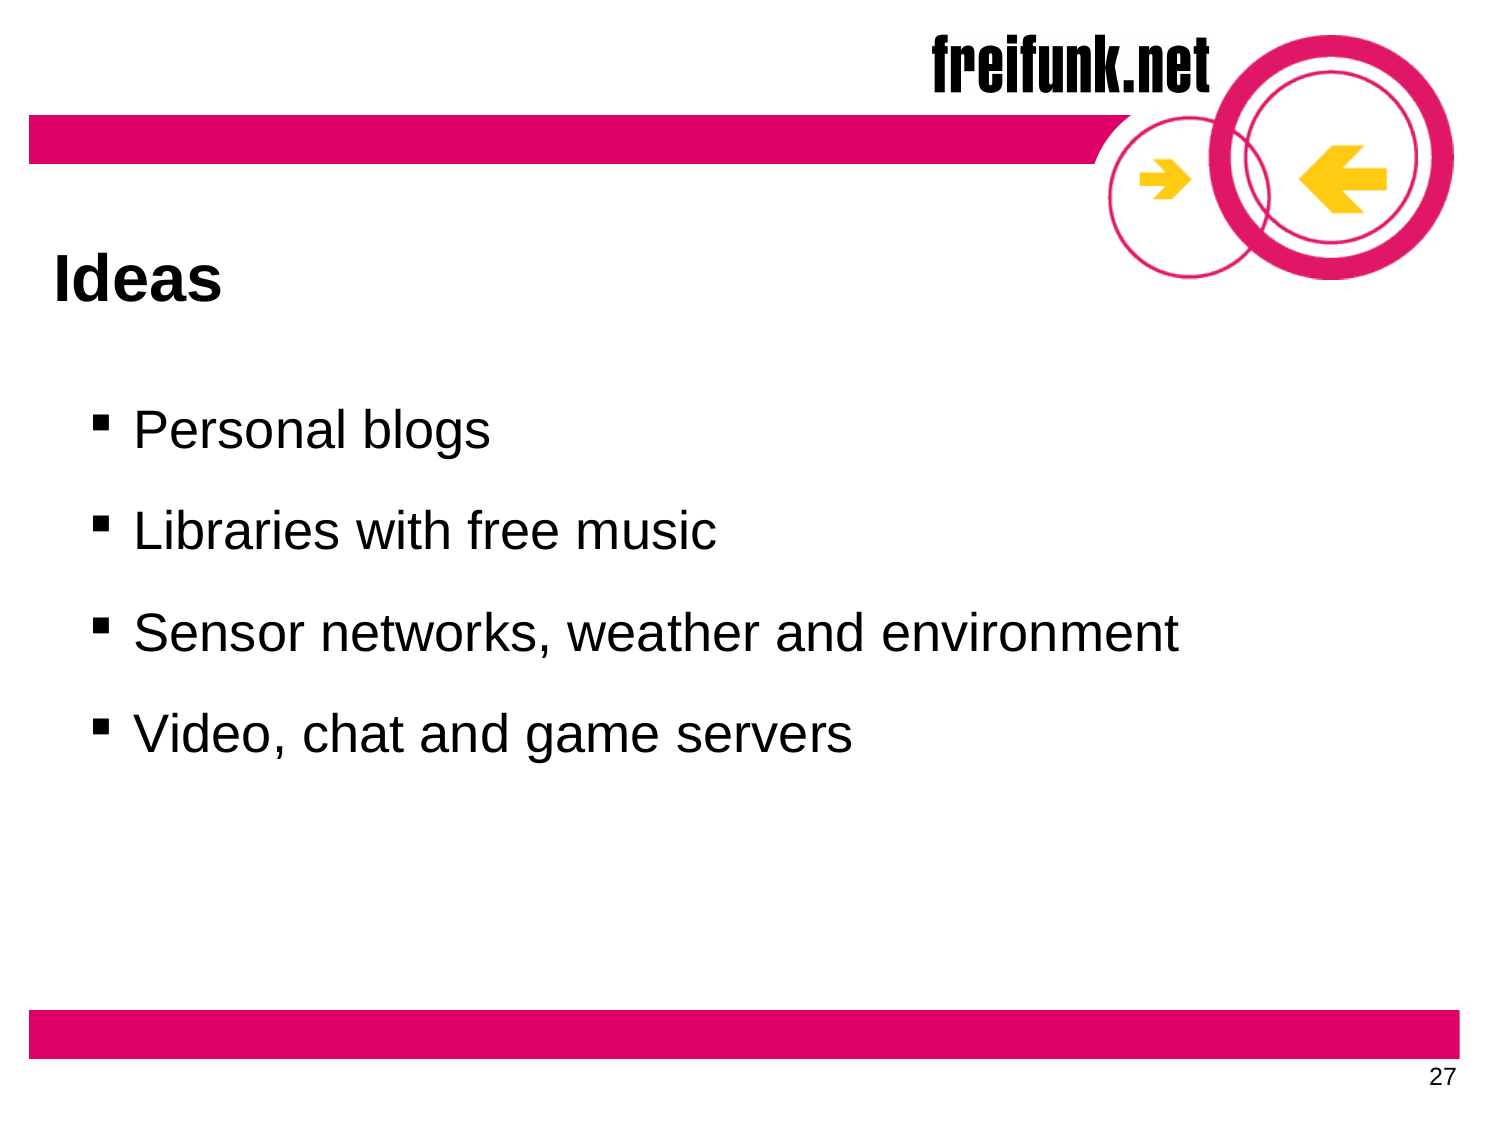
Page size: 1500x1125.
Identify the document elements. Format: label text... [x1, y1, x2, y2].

text_box Personal blogs Libraries with free music Sensor networks, weather and environment Video, chat and game servers [59, 395, 1288, 976]
picture [932, 34, 1454, 280]
text_box Ideas [53, 235, 1046, 396]
